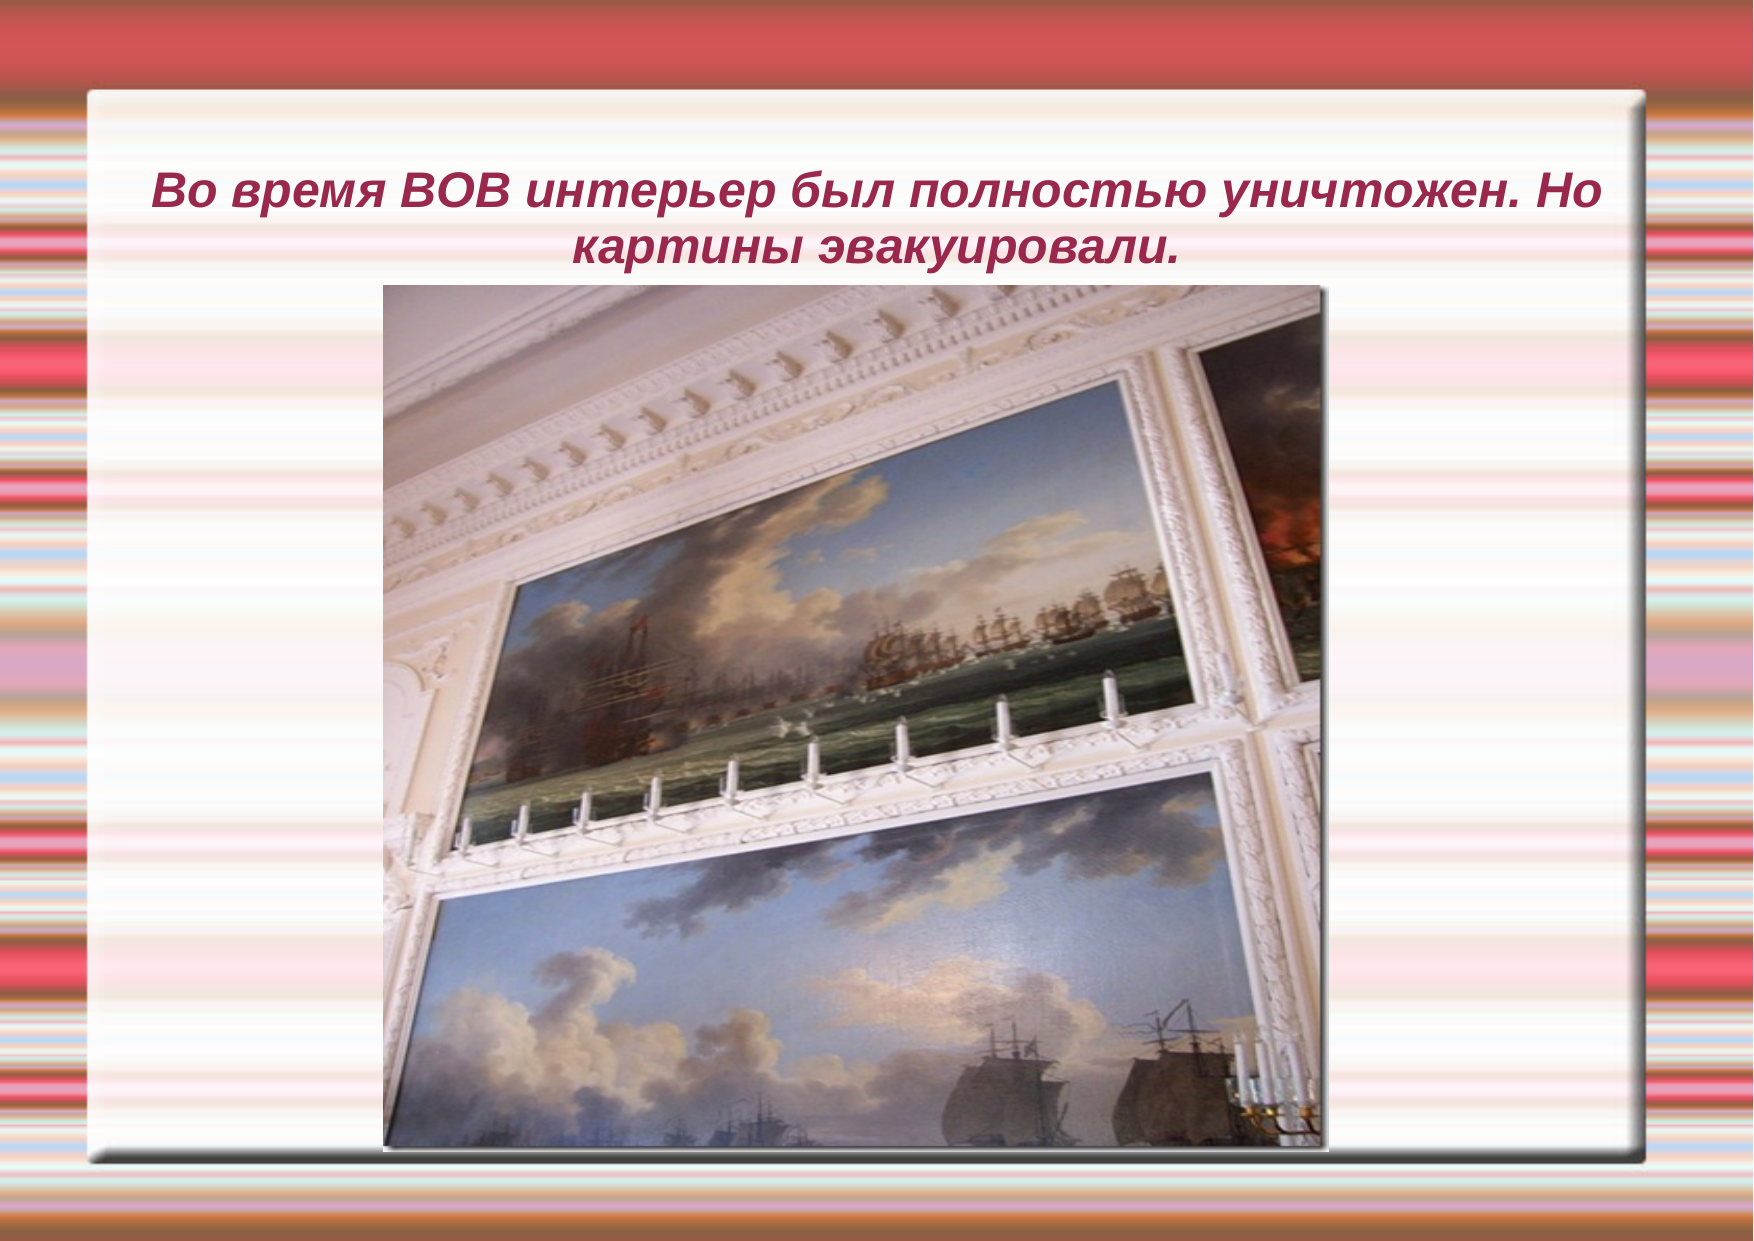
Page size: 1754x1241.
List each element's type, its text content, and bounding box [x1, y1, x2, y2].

picture [0, 0, 1754, 1241]
title Во время ВОВ интерьер был полностью уничтожен. Но картины эвакуировали. [128, 114, 1627, 322]
